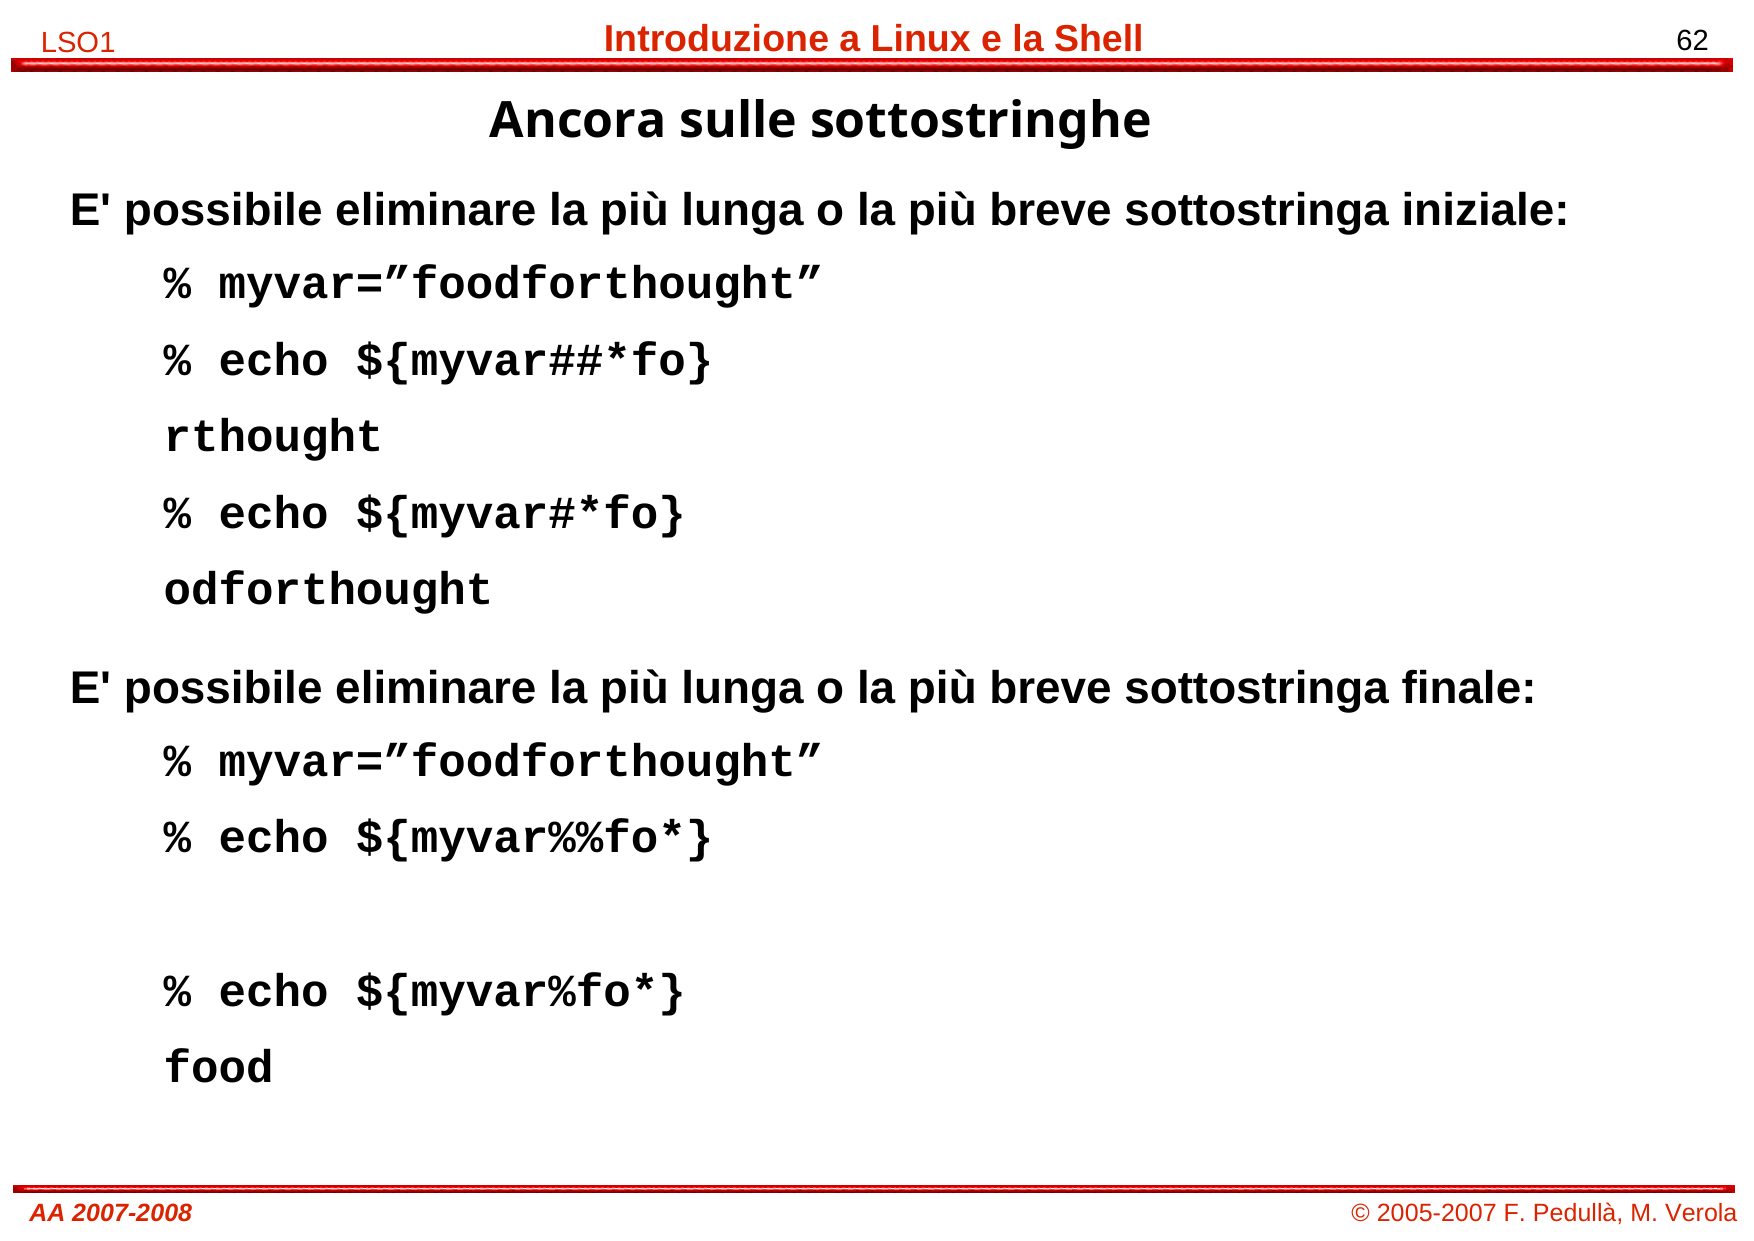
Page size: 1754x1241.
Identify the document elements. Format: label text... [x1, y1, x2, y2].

list E' possibile eliminare la più lunga o la più breve sottostringa iniziale: % myvar=”foodforthought” % echo ${myvar##*fo} rthought % echo ${myvar#*fo} odforthought E' possibile eliminare la più lunga o la più breve sottostringa finale: % myvar=”foodforthought” % echo ${myvar%%fo*} % echo ${myvar%fo*} food [55, 173, 1599, 1156]
title Ancora sulle sottostringhe [451, 72, 1191, 168]
picture [13, 1185, 1735, 1193]
picture [11, 58, 1733, 72]
